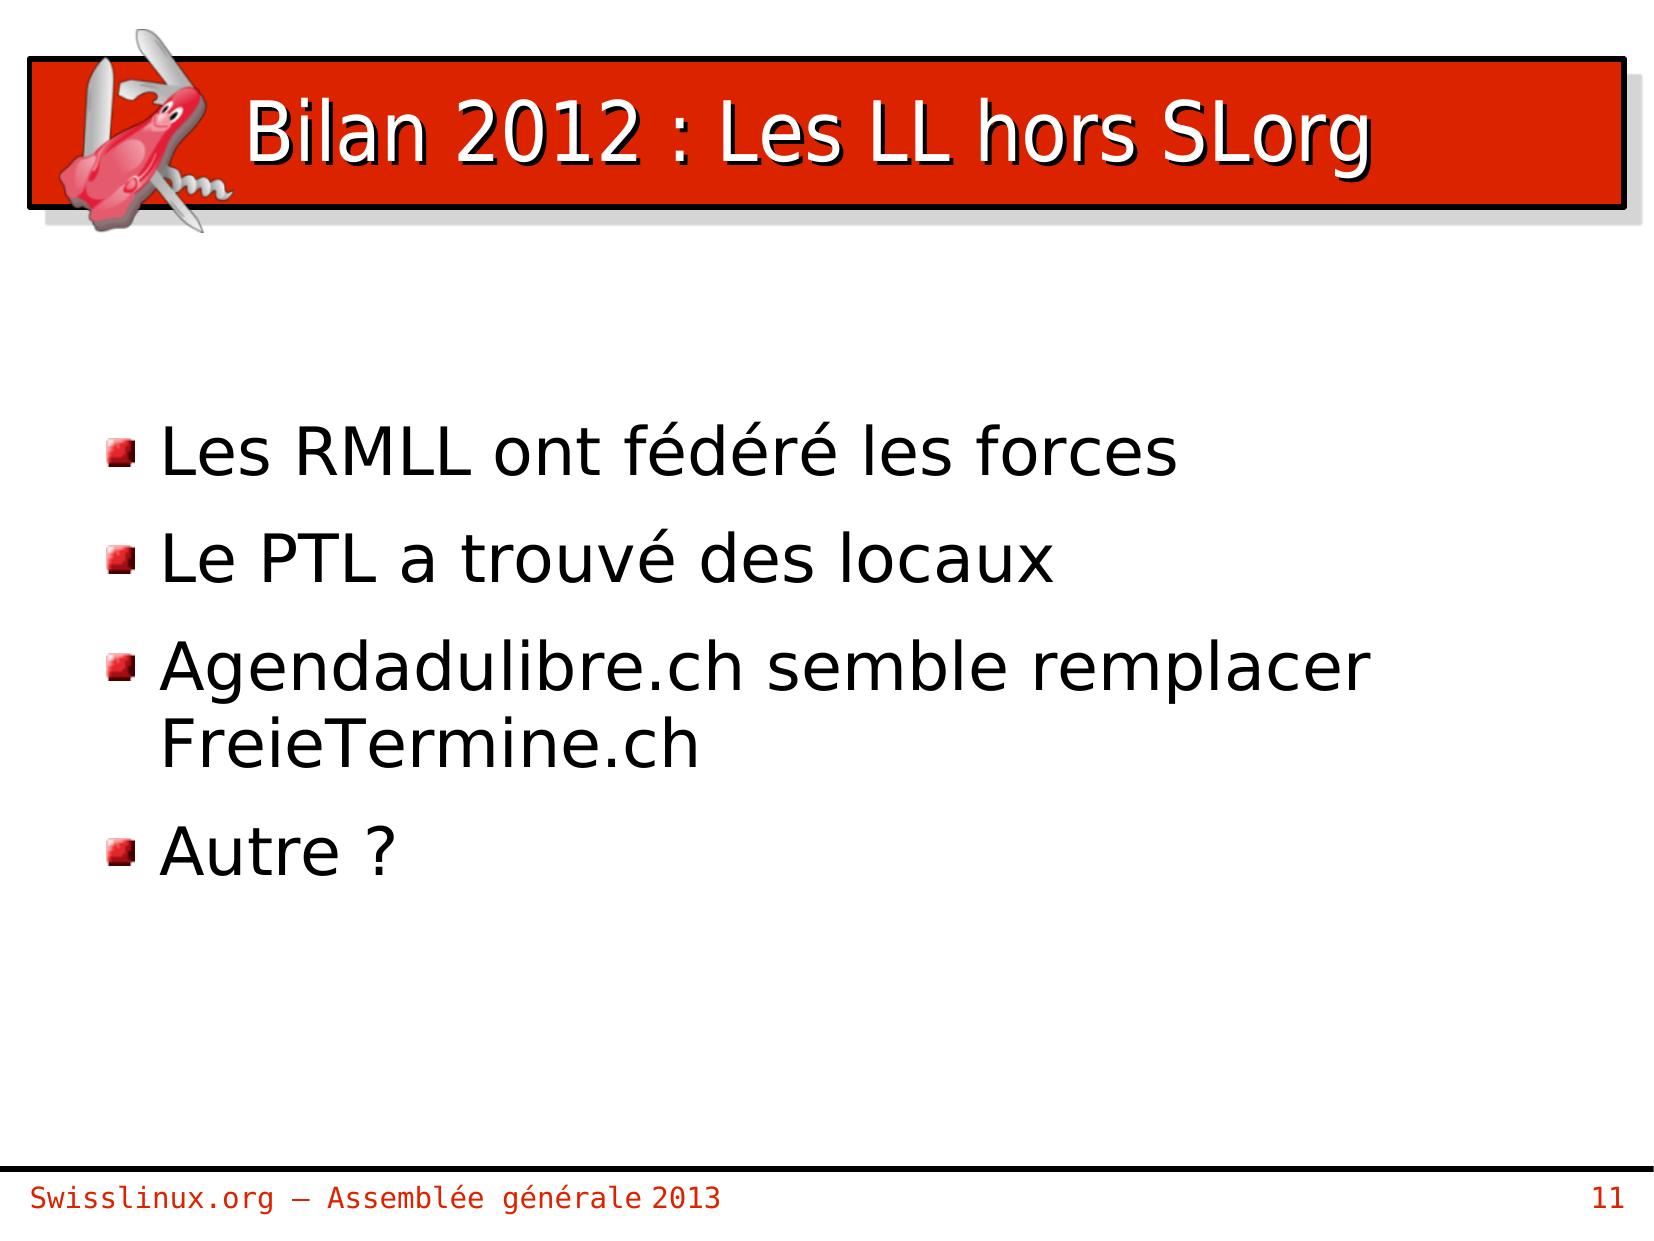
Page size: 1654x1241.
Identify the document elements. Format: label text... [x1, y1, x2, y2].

picture [59, 182, 234, 233]
list Les RMLL ont fédéré les forces Le PTL a trouvé des locaux Agendadulibre.ch semble remplacer FreieTermine.ch Autre ? [88, 265, 1577, 932]
picture [59, 29, 234, 84]
title Bilan 2012 : Les LL hors SLorg [23, 84, 1595, 182]
